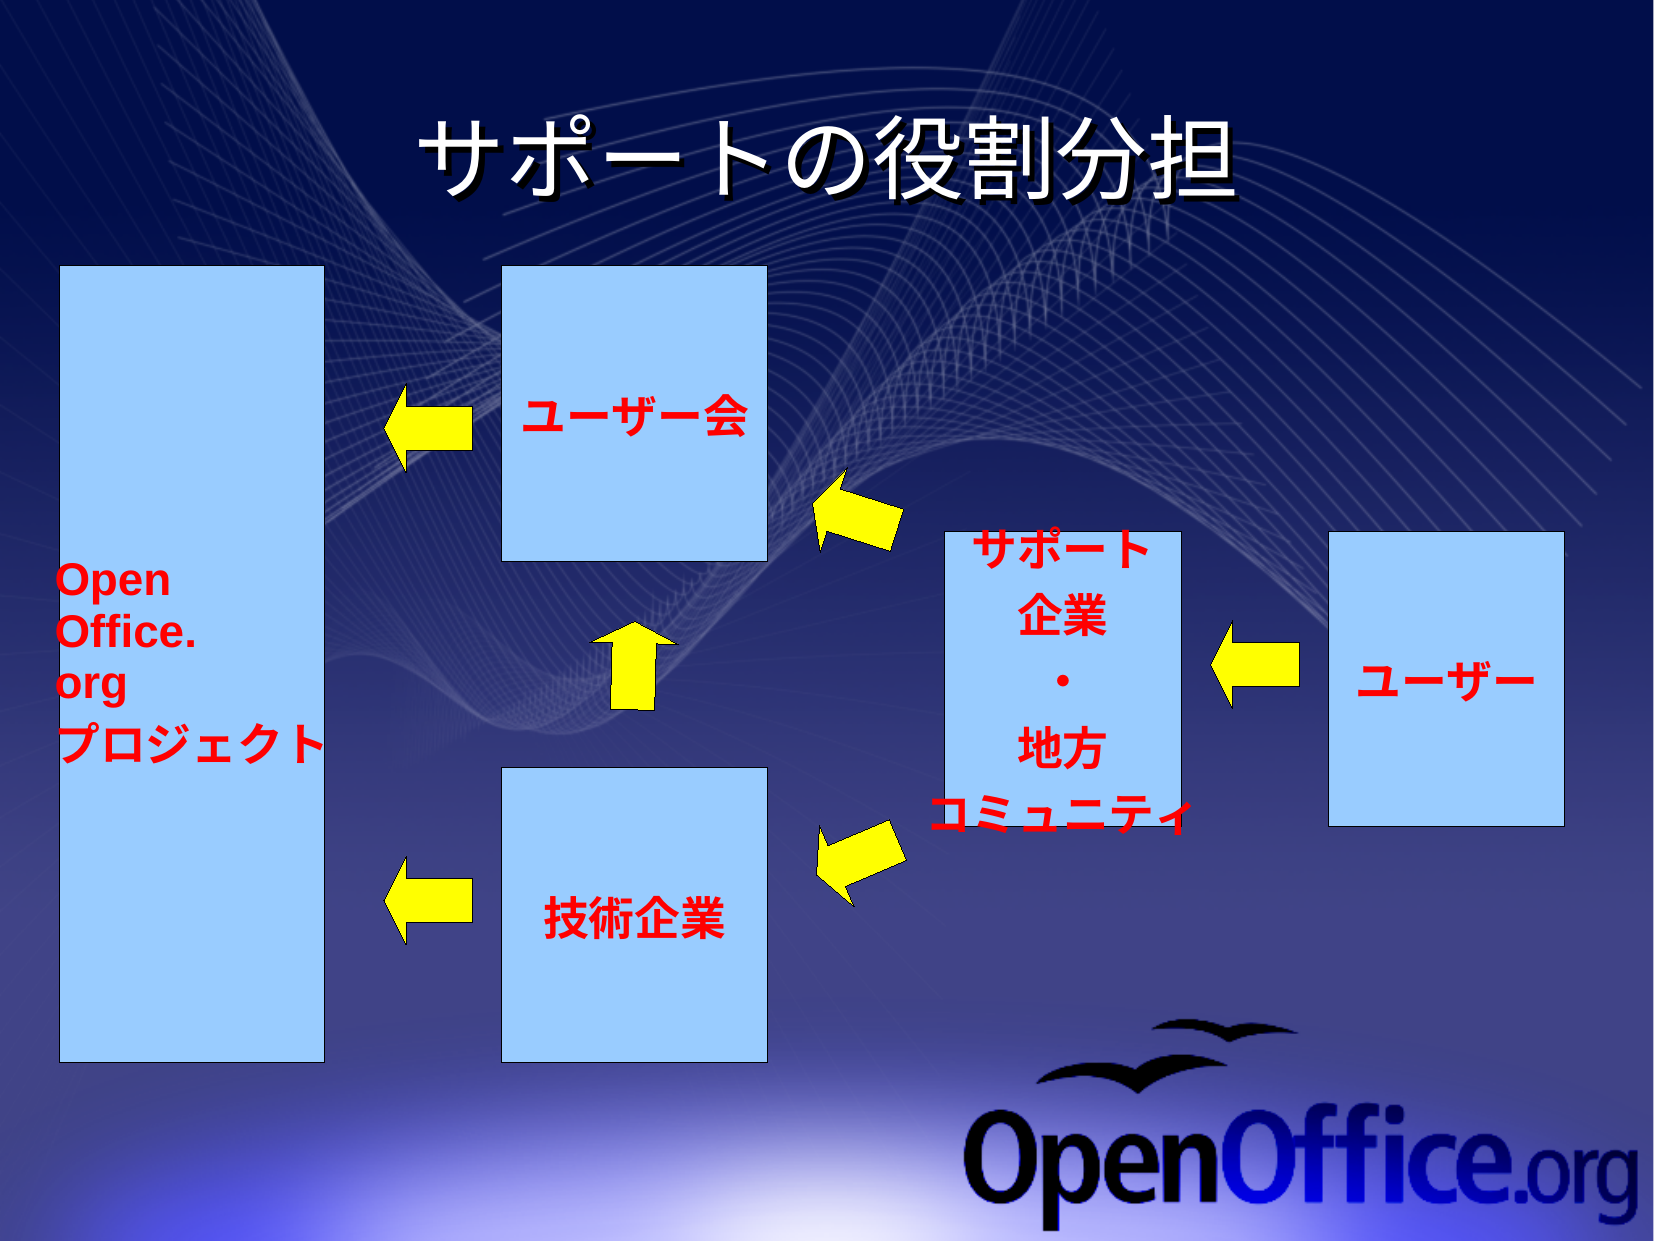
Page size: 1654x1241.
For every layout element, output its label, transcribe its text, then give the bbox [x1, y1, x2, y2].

text_box 技術企業 [501, 767, 768, 1063]
title サポートの役割分担 [82, 49, 1571, 257]
text_box [812, 467, 904, 553]
text_box [383, 383, 473, 473]
text_box [589, 621, 679, 711]
picture [0, 0, 1654, 1241]
text_box [1210, 620, 1300, 709]
text_box [383, 856, 473, 945]
text_box [816, 819, 907, 907]
text_box ユーザー [1328, 531, 1565, 827]
text_box サポート 企業 ・ 地方 コミュニティ [944, 531, 1182, 827]
text_box Open Office. org プロジェクト [59, 265, 325, 1063]
text_box ユーザー会 [501, 265, 768, 562]
